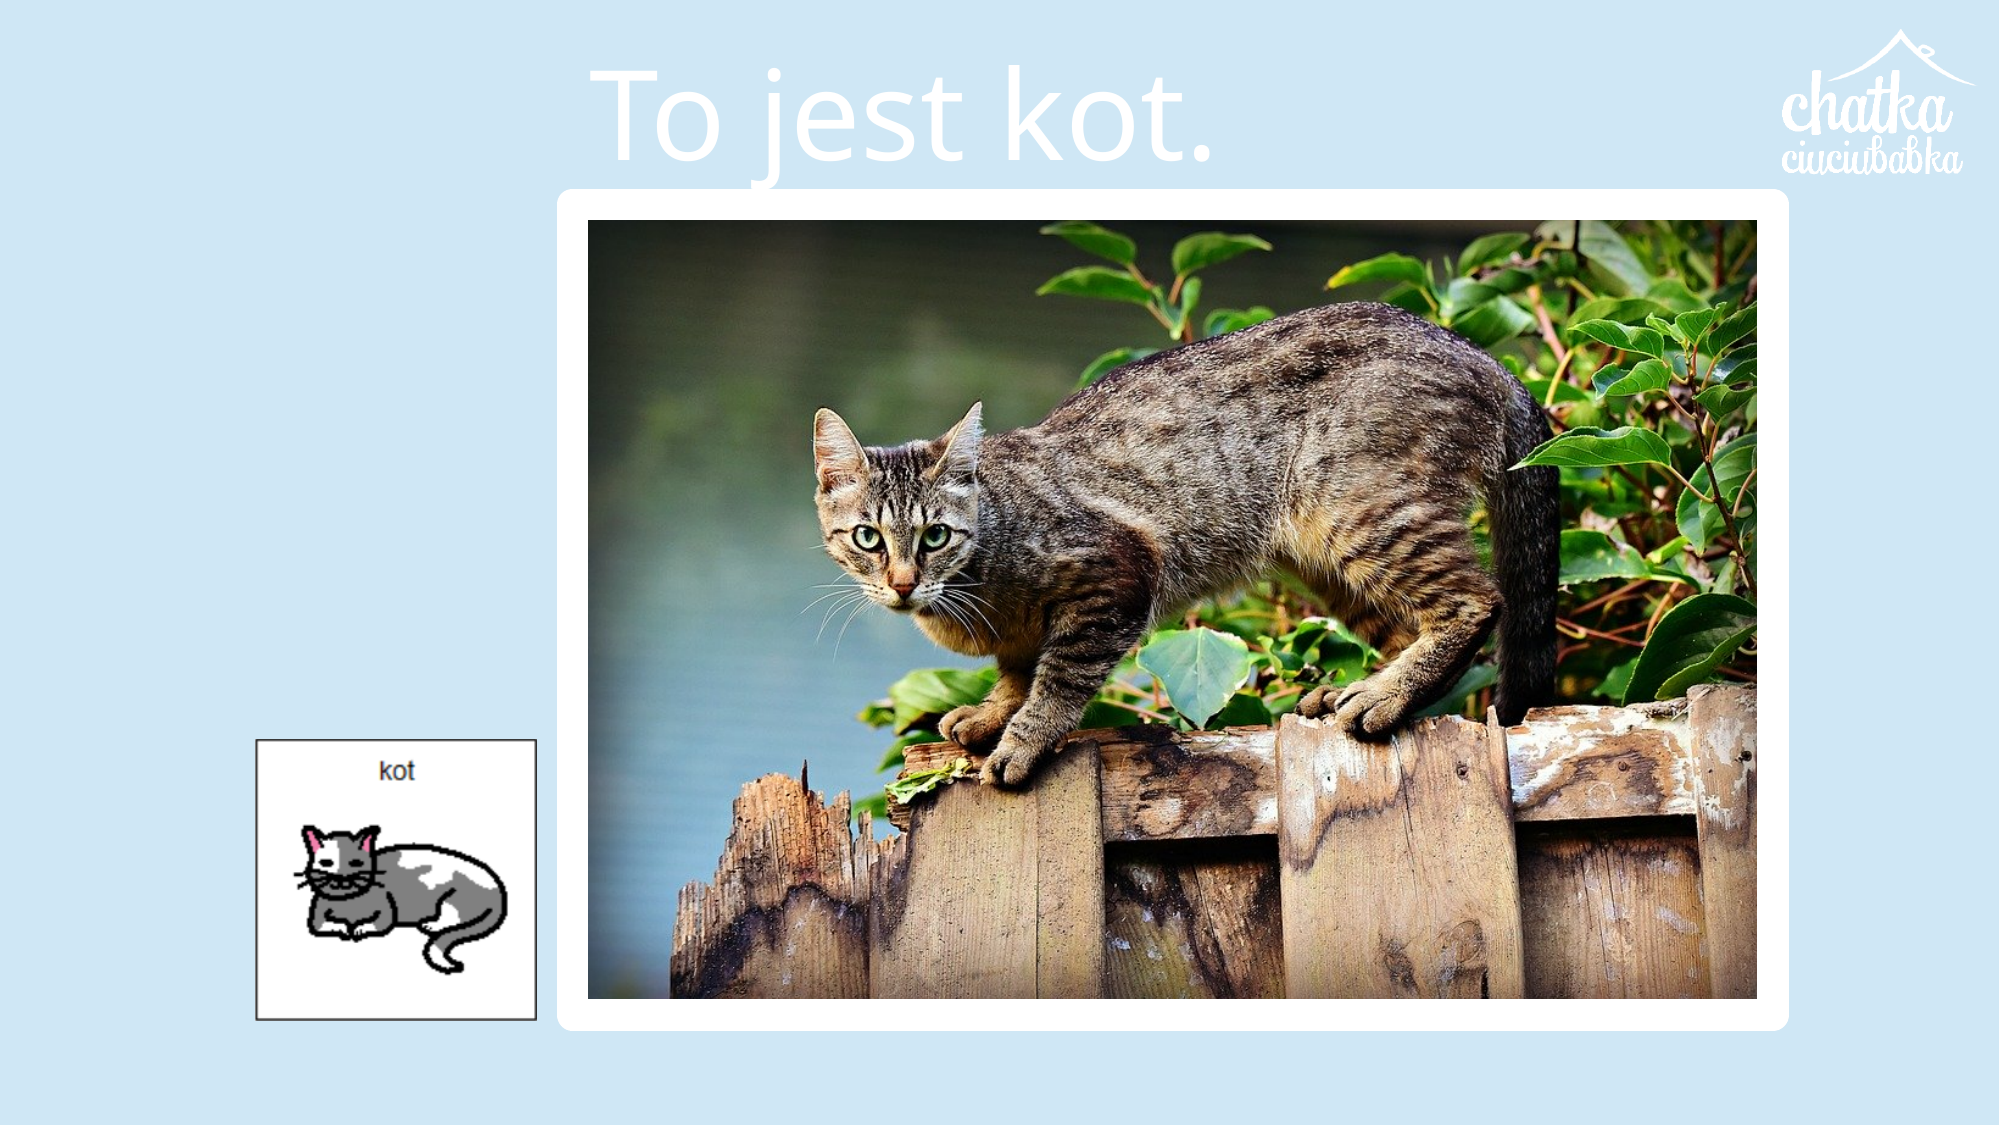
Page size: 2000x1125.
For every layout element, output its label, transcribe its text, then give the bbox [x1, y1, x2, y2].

text_box To jest kot. [574, 45, 1668, 189]
picture [1755, 5, 1991, 241]
picture [255, 739, 537, 1021]
picture [588, 219, 1758, 1000]
